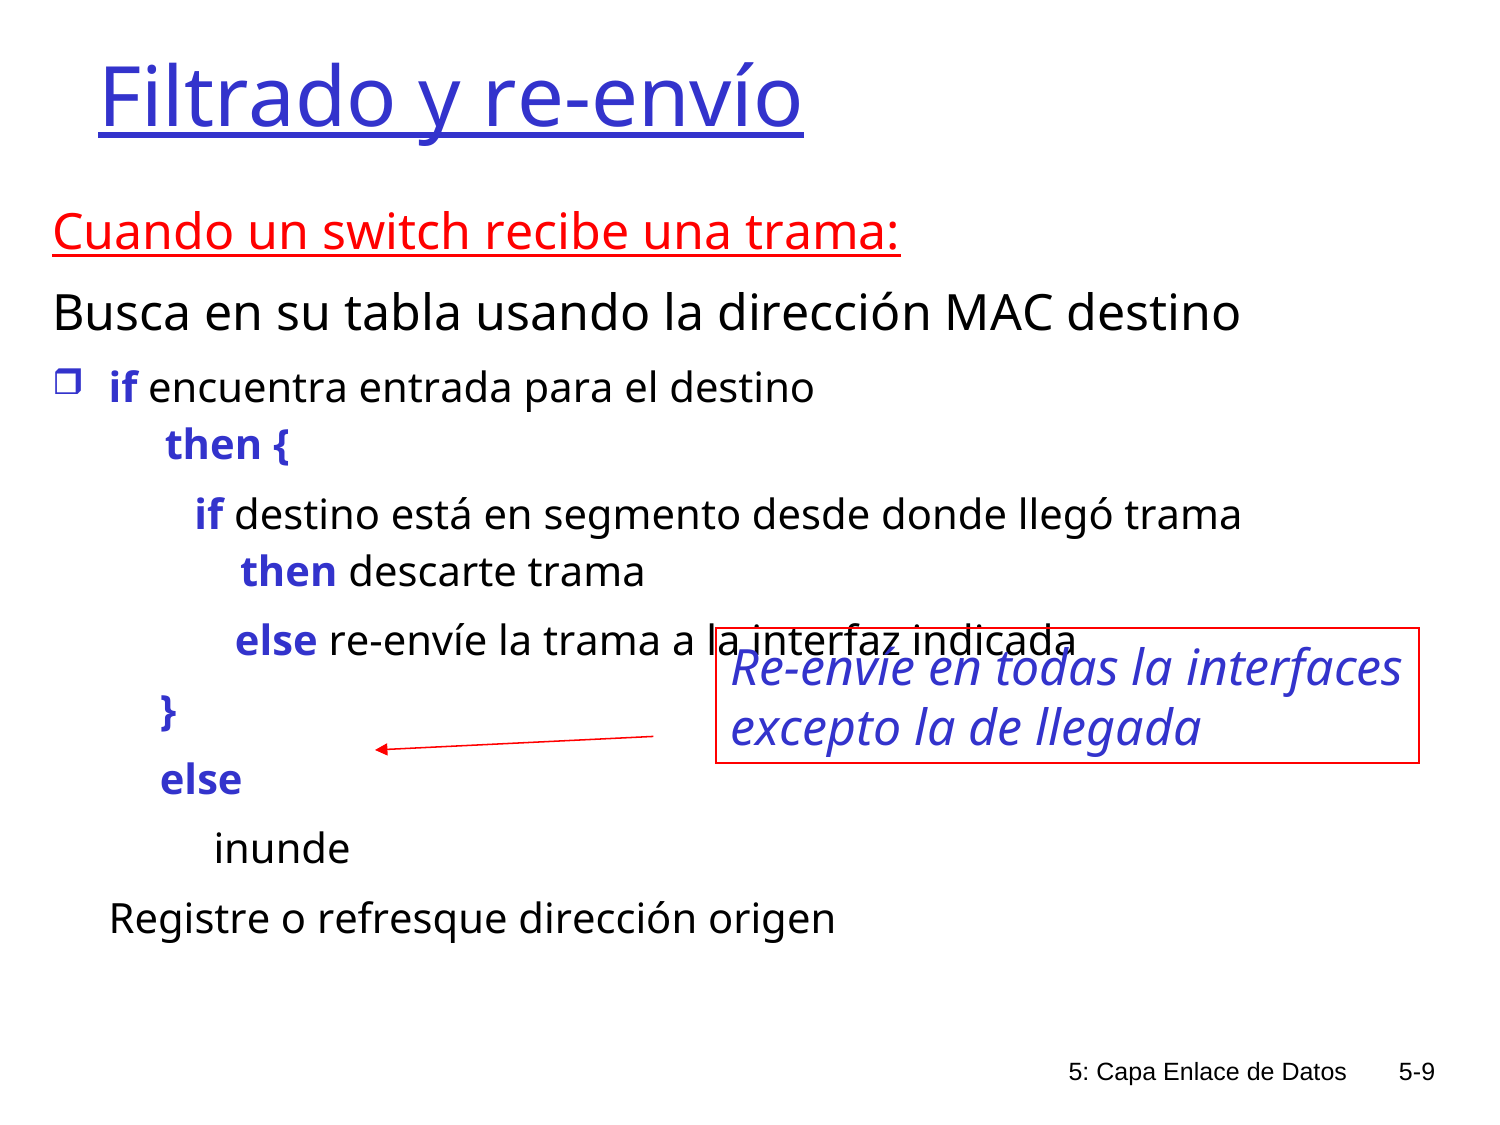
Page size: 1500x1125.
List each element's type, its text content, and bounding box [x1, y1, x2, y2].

text_box Re-envíe en todas la interfaces excepto la de llegada [716, 627, 1420, 764]
title Filtrado y re-envío [83, 0, 1359, 188]
list Cuando un switch recibe una trama: Busca en su tabla usando la dirección MAC destino if encuentra entrada para el destino then { if destino está en segmento desde donde llegó trama then descarte trama else re-envíe la trama a la interfaz indicada } else inunde Registre o refresque dirección origen [37, 188, 1500, 1088]
